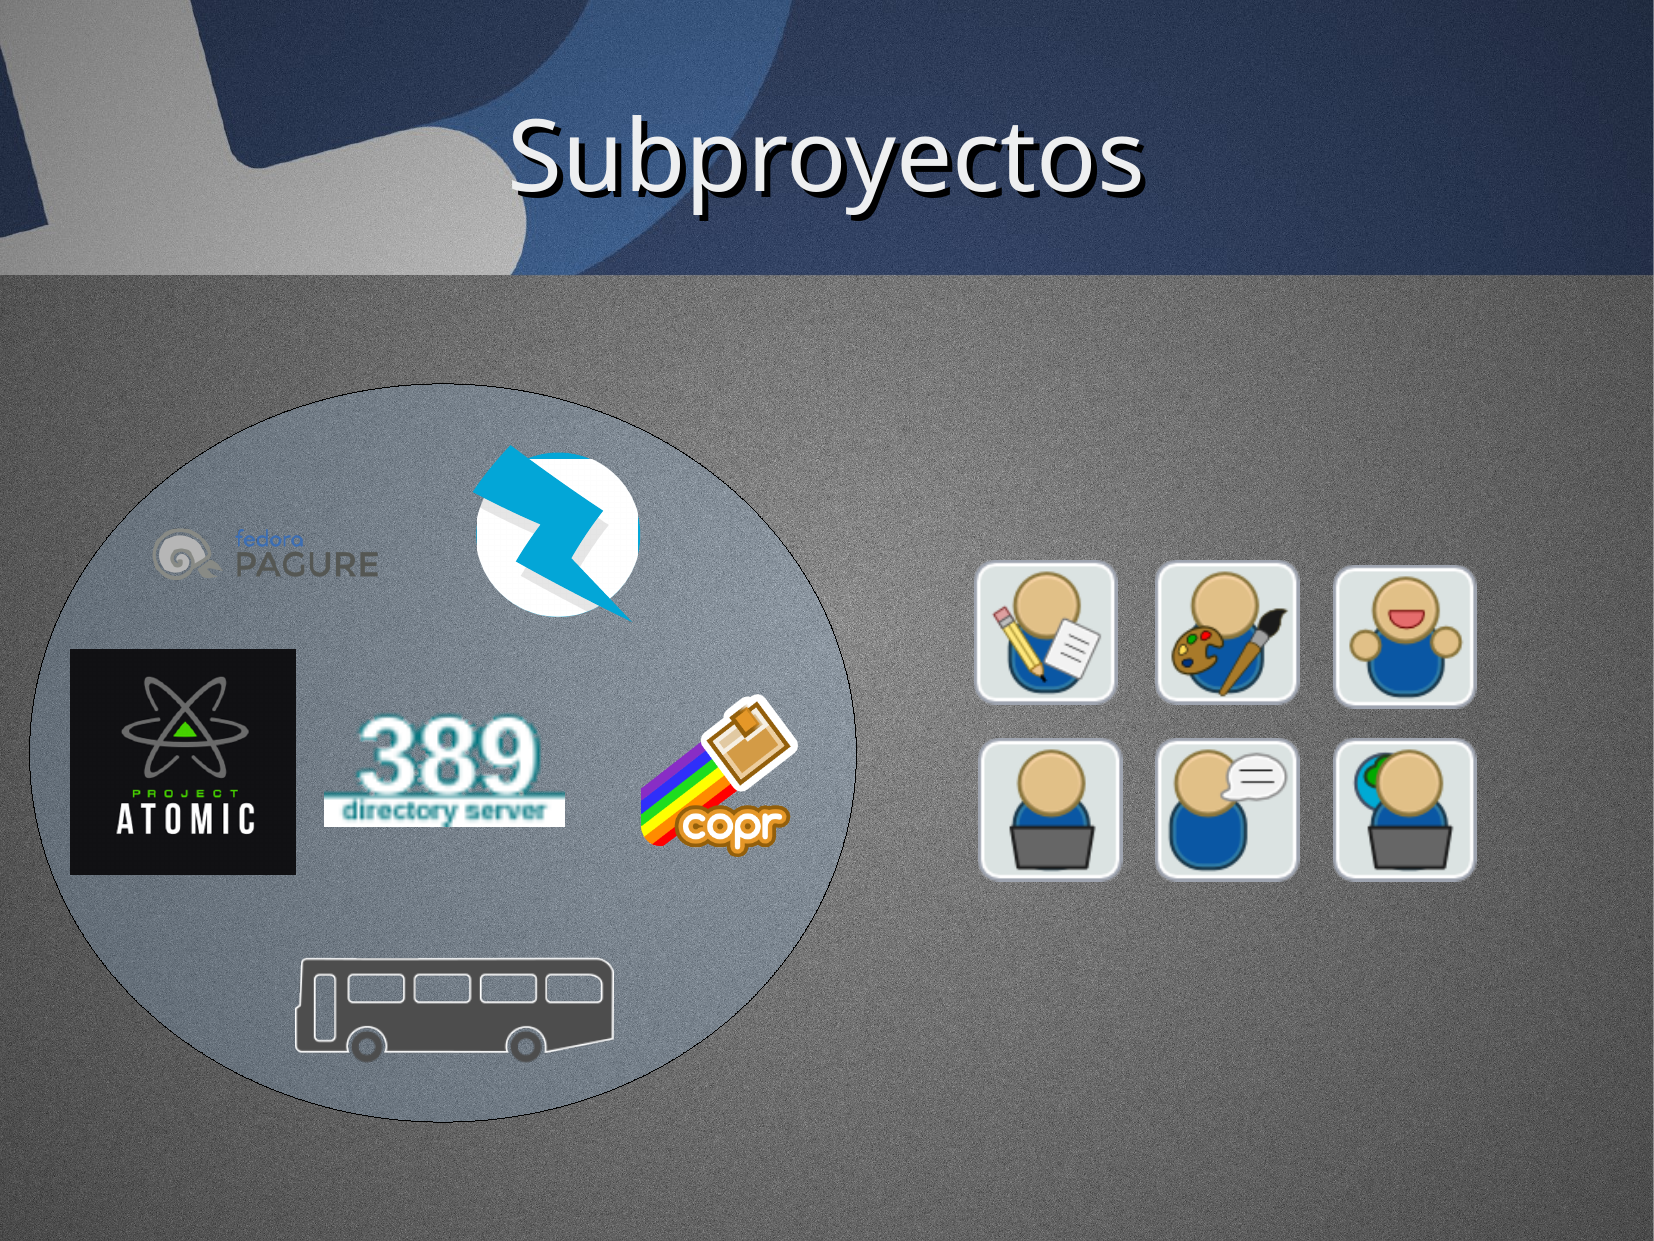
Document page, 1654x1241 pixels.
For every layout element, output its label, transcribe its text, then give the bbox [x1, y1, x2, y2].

title Subproyectos [82, 49, 1571, 257]
picture [0, 0, 1654, 1241]
text_box [29, 383, 857, 1123]
